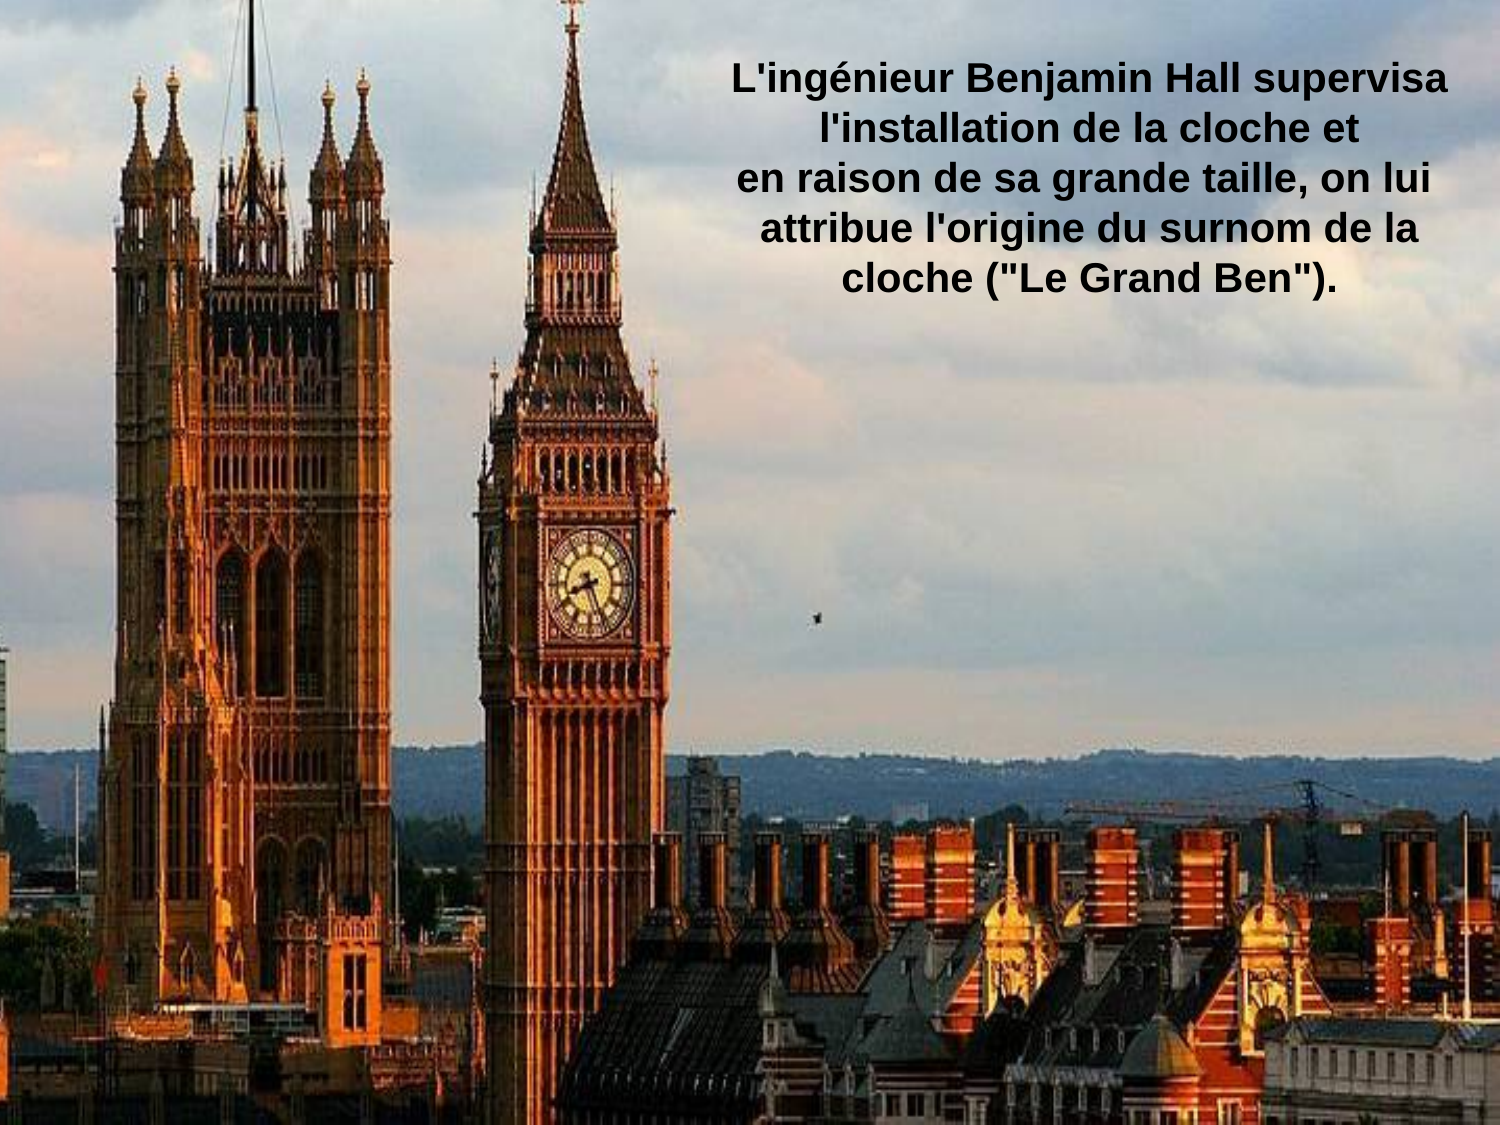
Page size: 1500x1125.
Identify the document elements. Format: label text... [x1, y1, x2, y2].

picture [0, 0, 1500, 1125]
text_box L'ingénieur Benjamin Hall supervisa l'installation de la cloche et en raison de sa grande taille, on lui attribue l'origine du surnom de la cloche ("Le Grand Ben"). [714, 42, 1465, 309]
